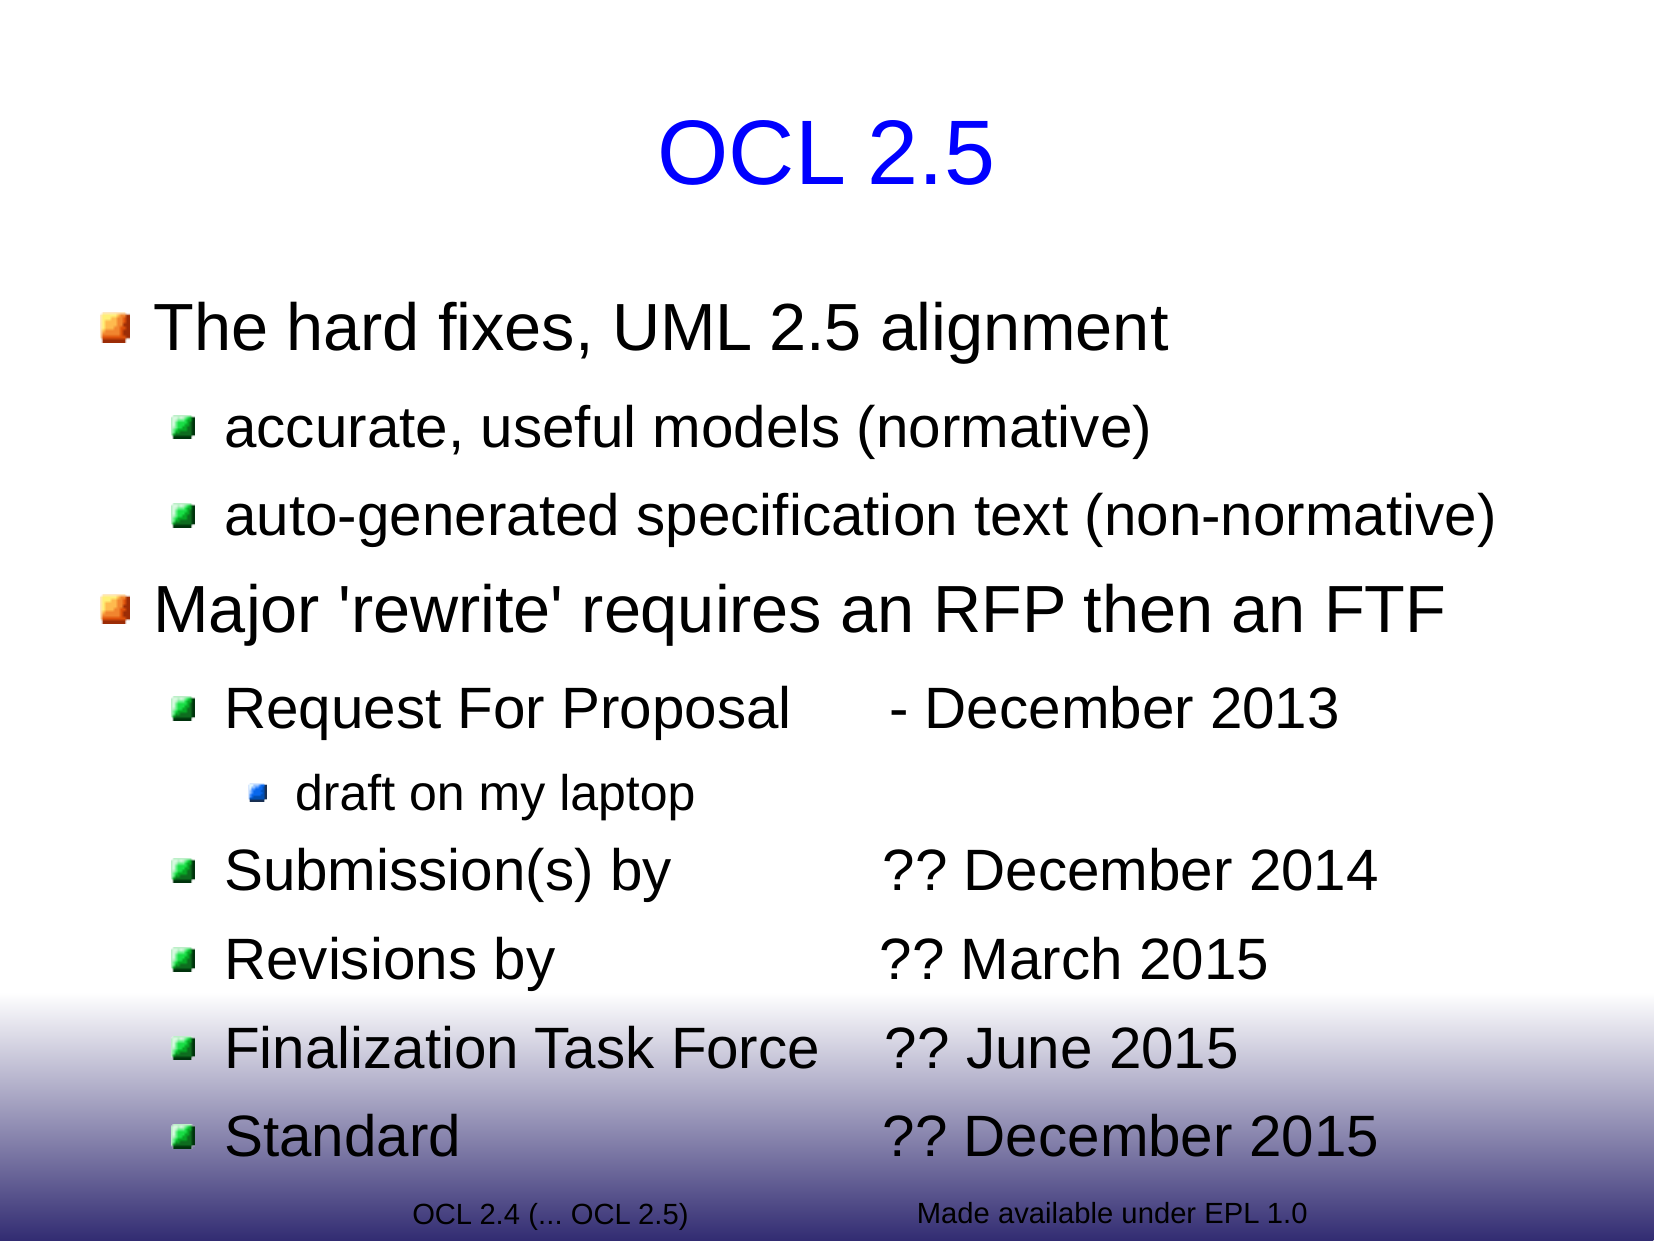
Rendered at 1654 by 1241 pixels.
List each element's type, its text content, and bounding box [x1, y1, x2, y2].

list The hard fixes, UML 2.5 alignment accurate, useful models (normative) auto-generated specification text (non-normative) Major 'rewrite' requires an RFP then an FTF Request For Proposal - December 2013 draft on my laptop Submission(s) by ?? December 2014 Revisions by ?? March 2015 Finalization Task Force ?? June 2015 Standard ?? December 2015 [82, 290, 1571, 1168]
title OCL 2.5 [82, 49, 1571, 257]
